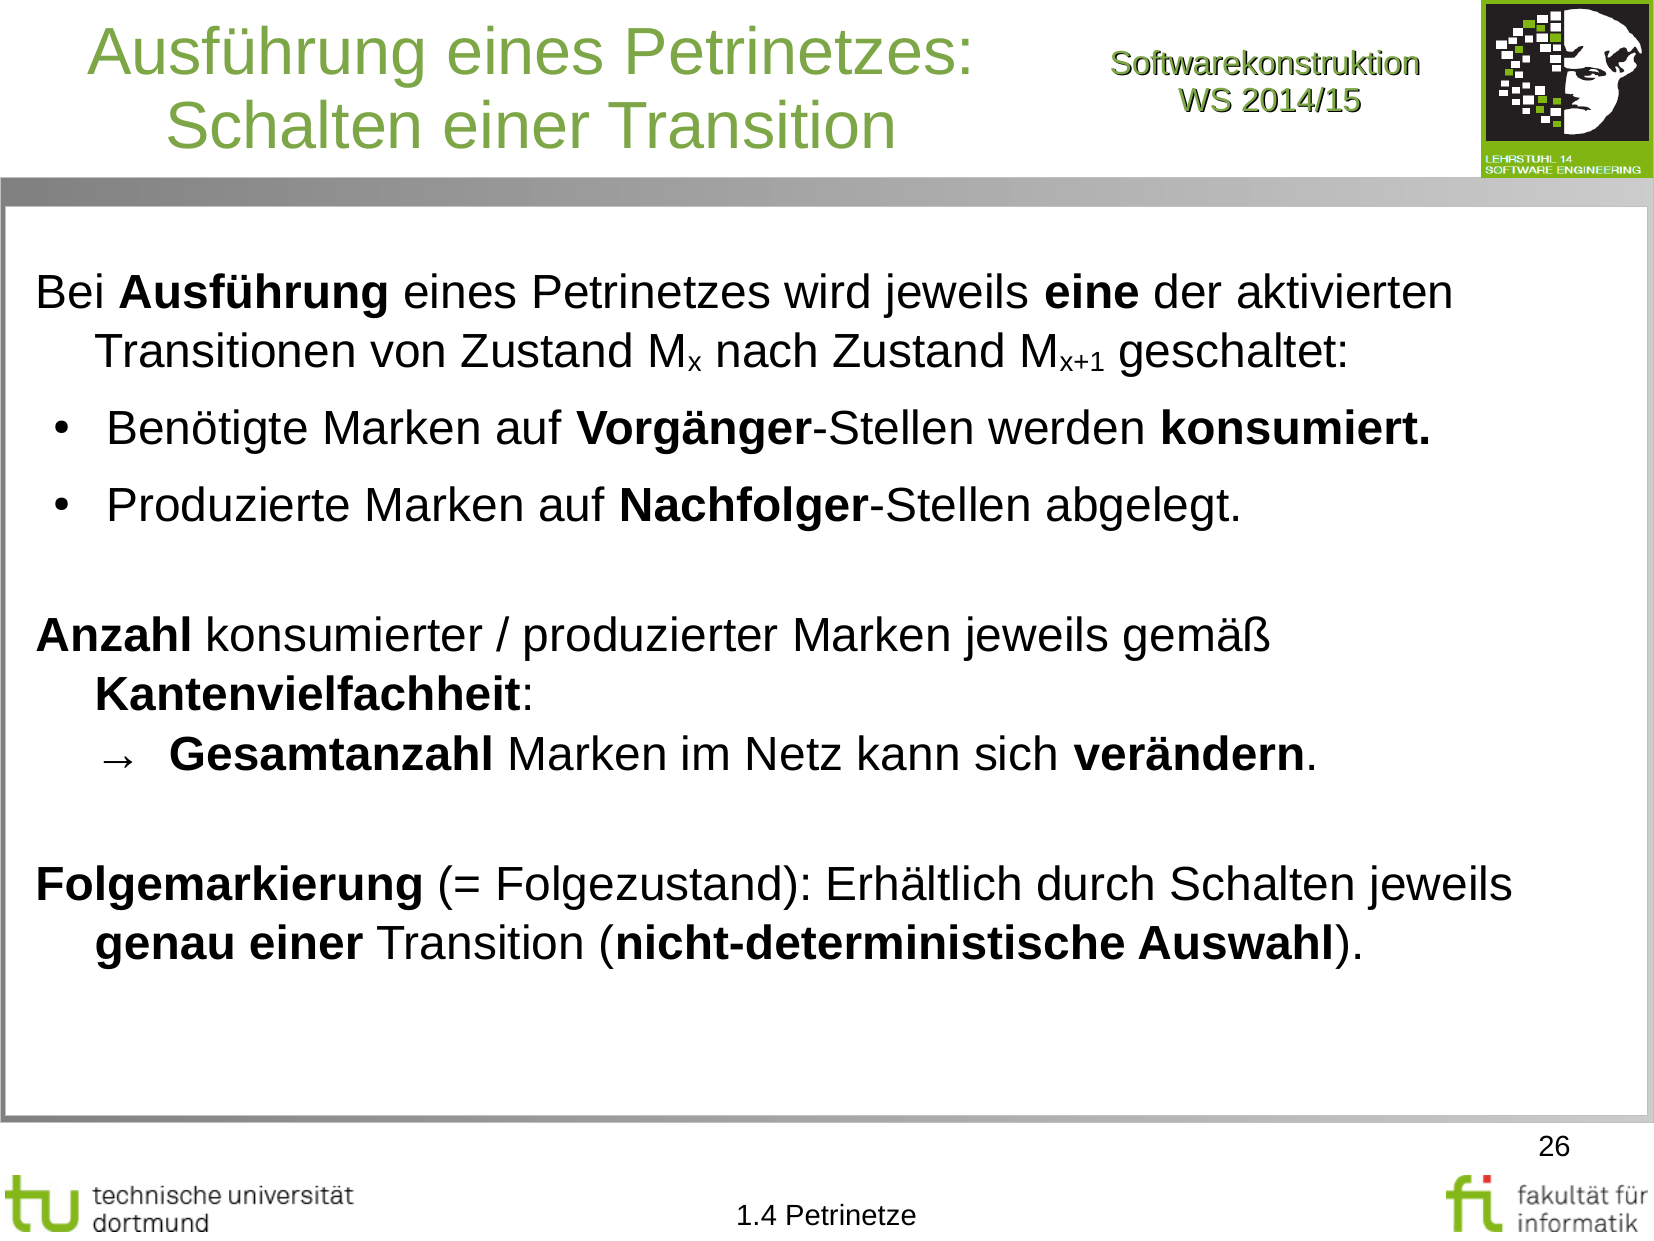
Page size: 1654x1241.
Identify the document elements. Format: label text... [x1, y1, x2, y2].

picture [1481, 0, 1654, 178]
picture [1446, 1175, 1648, 1232]
title Ausführung eines Petrinetzes: Schalten einer Transition [0, 7, 1064, 170]
list Bei Ausführung eines Petrinetzes wird jeweils eine der aktivierten Transitionen von Zustand Mx nach Zustand Mx+1 geschaltet: Benötigte Marken auf Vorgänger-Stellen werden konsumiert. Produzierte Marken auf Nachfolger-Stellen abgelegt. Anzahl konsumierter / produzierter Marken jeweils gemäß Kantenvielfachheit: → Gesamtanzahl Marken im Netz kann sich verändern. Folgemarkierung (= Folgezustand): Erhältlich durch Schalten jeweils genau einer Transition (nicht-deterministische Auswahl). [35, 259, 1630, 1058]
picture [5, 1175, 354, 1232]
